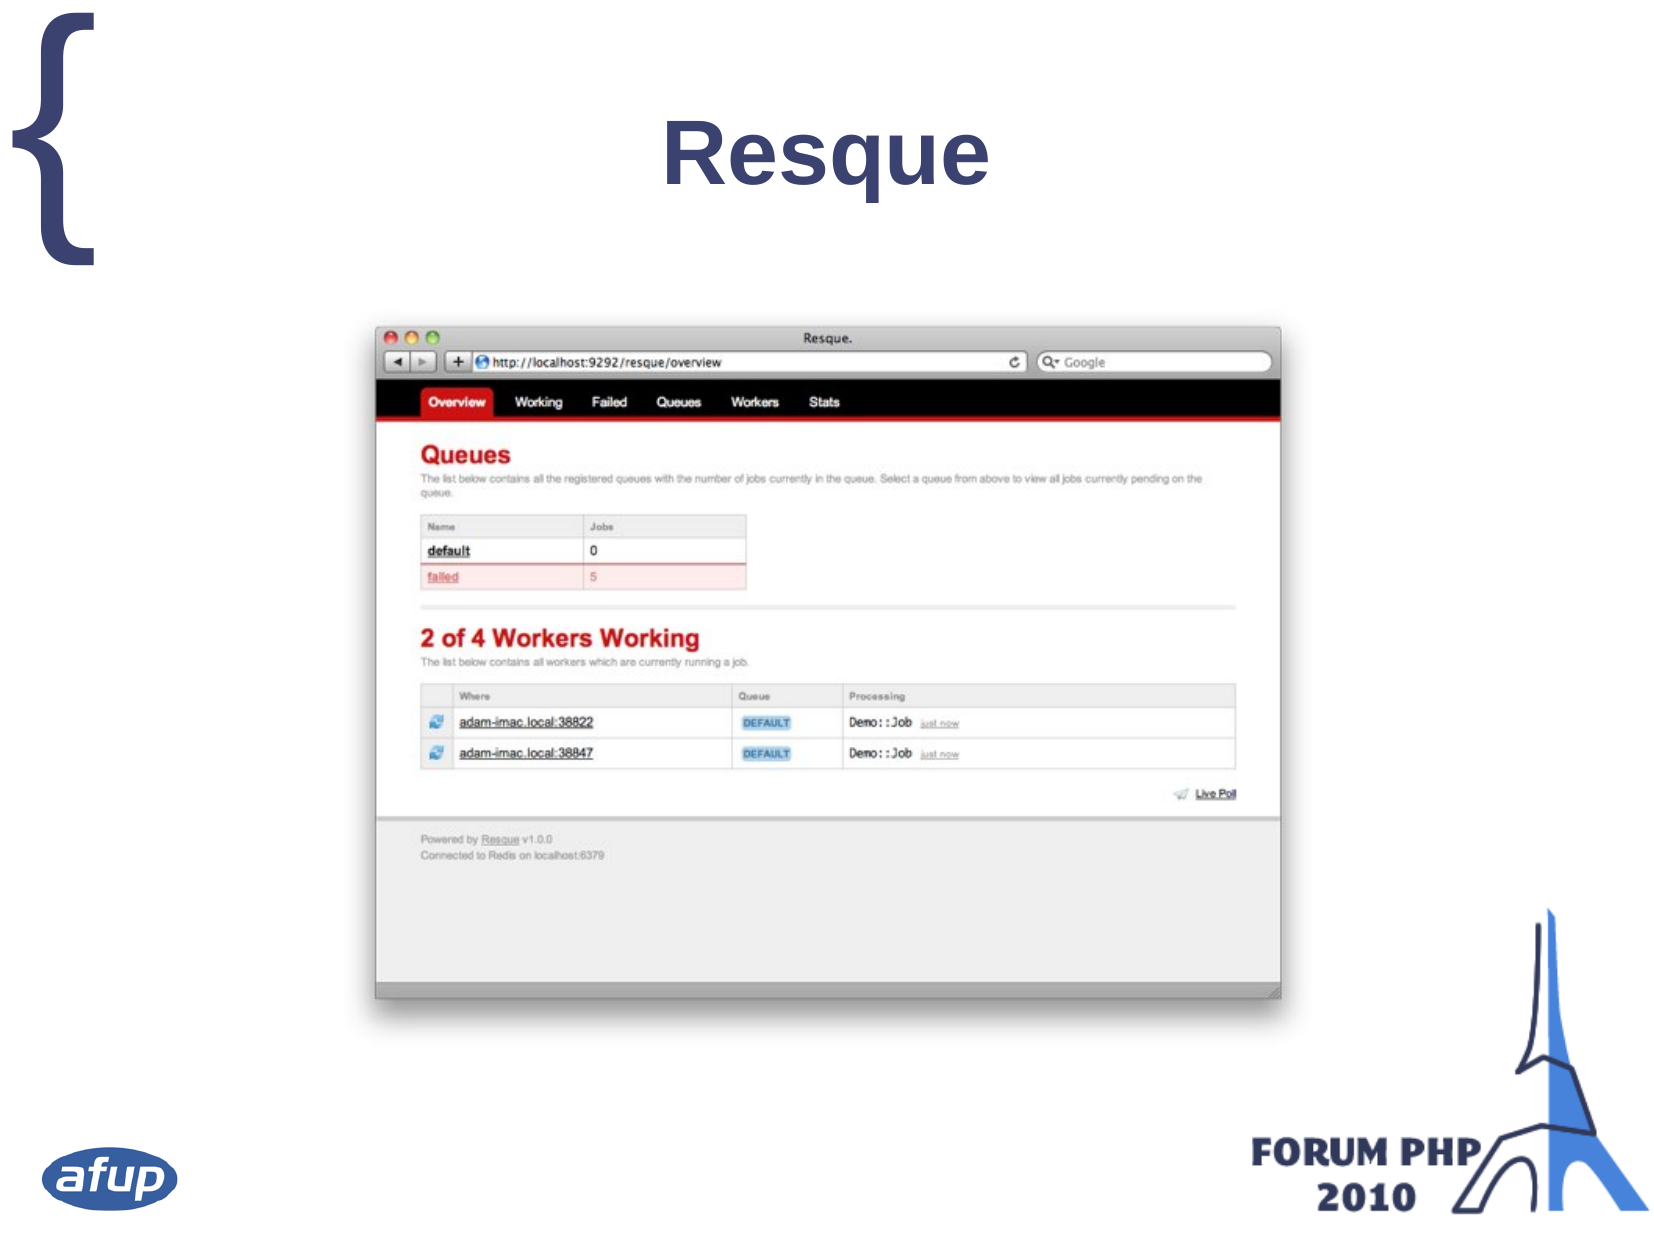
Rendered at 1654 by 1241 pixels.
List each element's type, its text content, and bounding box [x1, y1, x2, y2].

picture [336, 302, 1650, 1241]
title Resque [82, 56, 1571, 250]
picture [41, 1146, 178, 1211]
